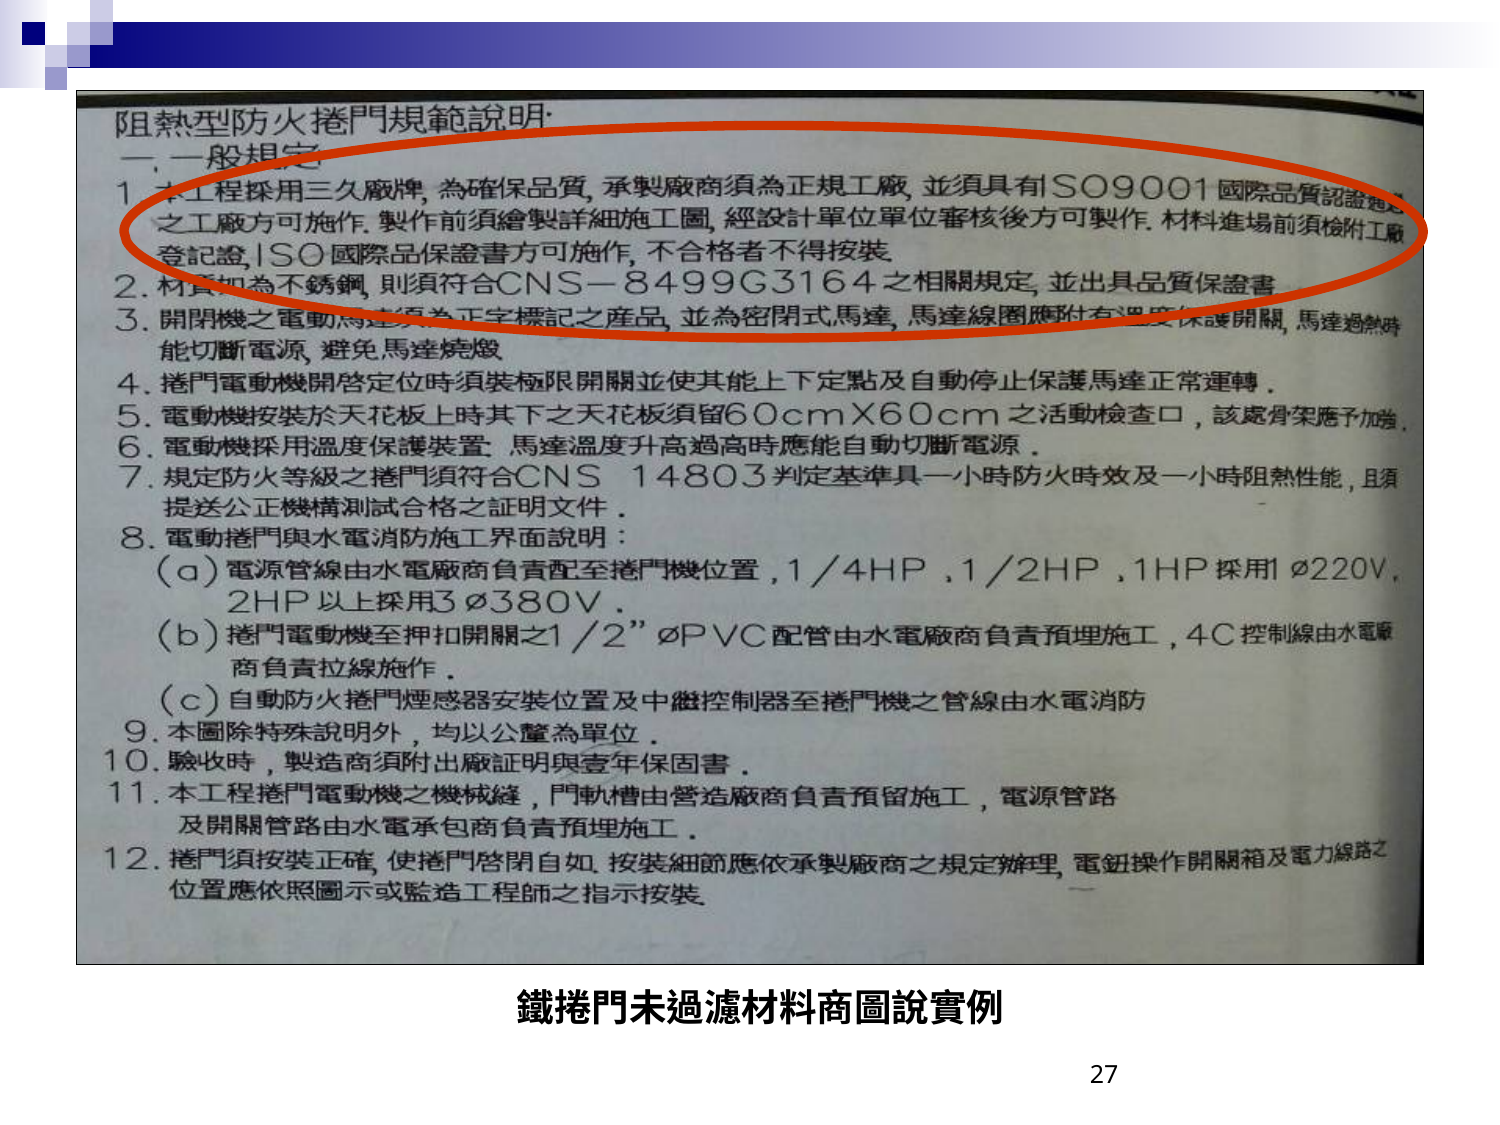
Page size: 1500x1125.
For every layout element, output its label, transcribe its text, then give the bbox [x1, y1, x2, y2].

picture [76, 90, 1424, 965]
picture [129, 131, 1418, 333]
text_box 鐵捲門未過濾材料商圖說實例 [502, 976, 1020, 1036]
text_box [1074, 1025, 1426, 1101]
